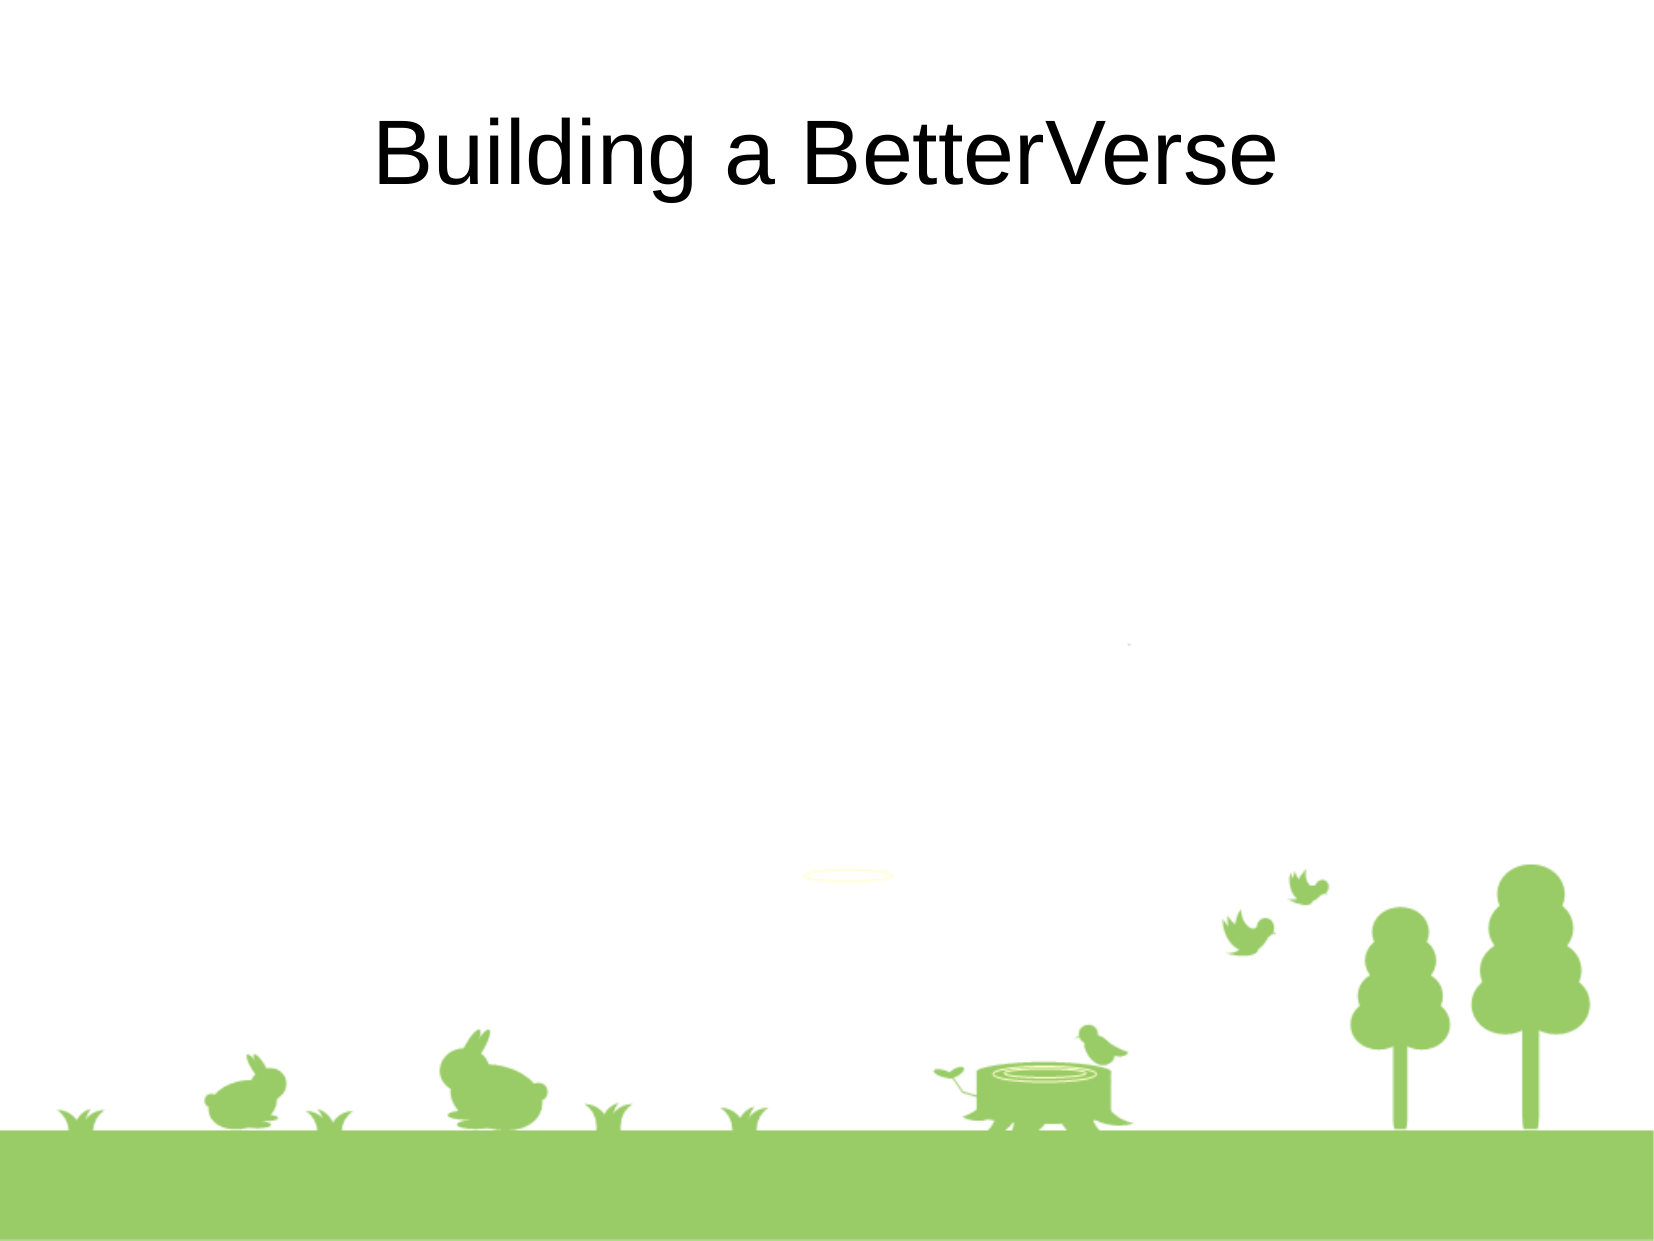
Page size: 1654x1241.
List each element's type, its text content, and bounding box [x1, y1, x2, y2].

title Building a BetterVerse [82, 49, 1571, 257]
picture [0, 0, 1654, 1241]
